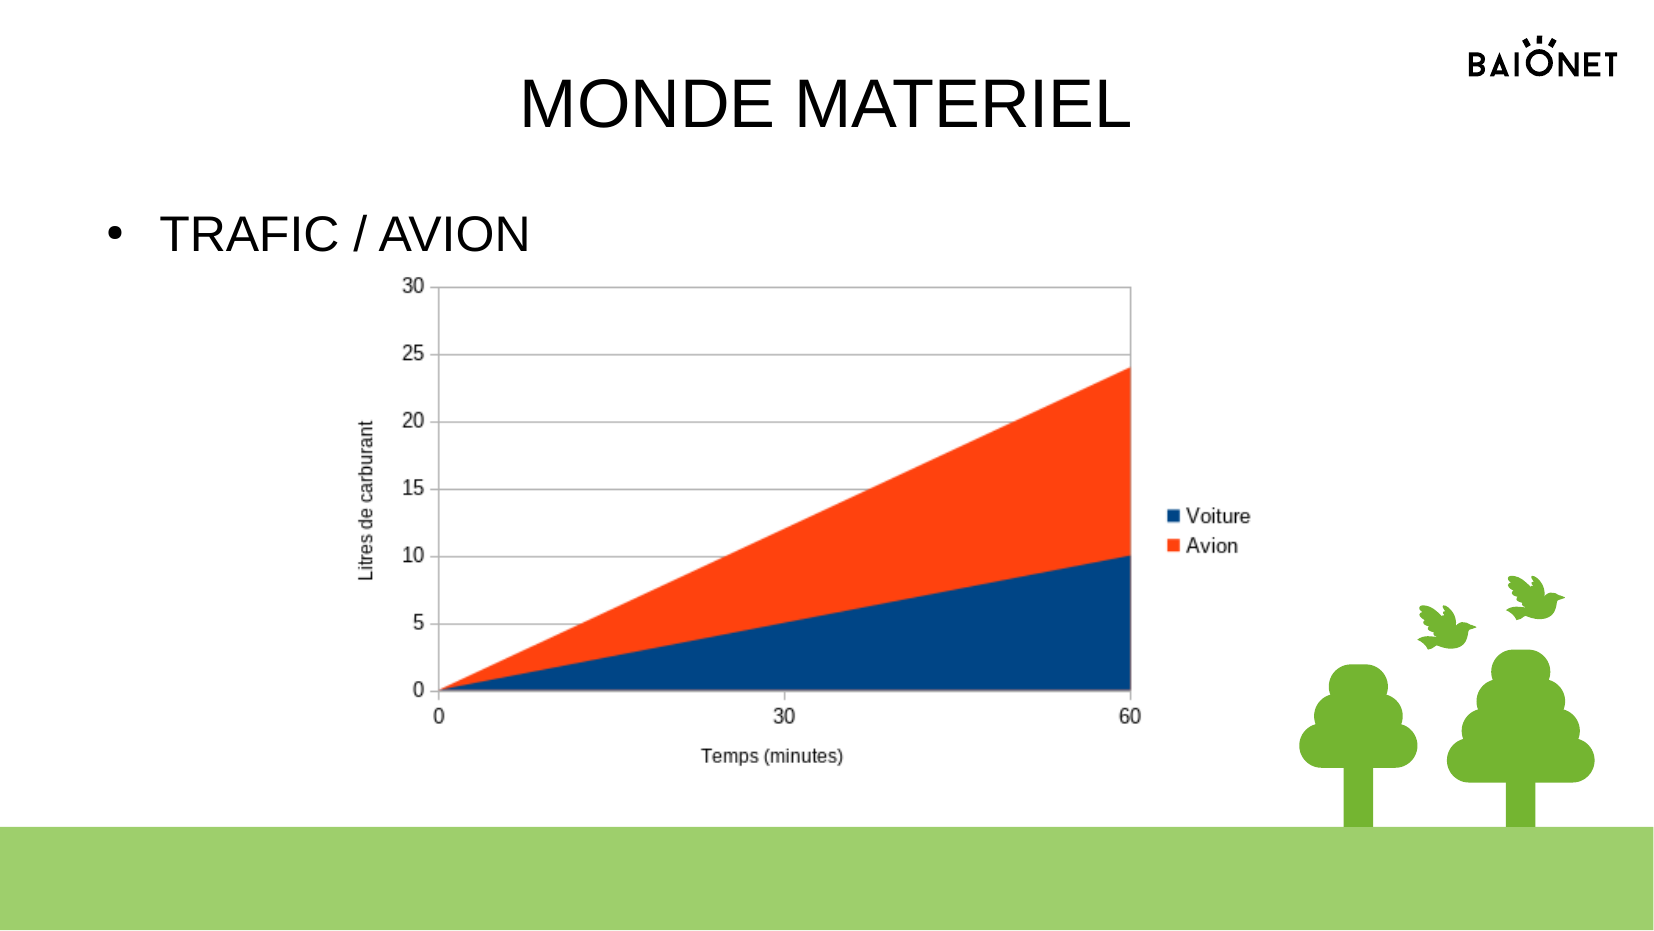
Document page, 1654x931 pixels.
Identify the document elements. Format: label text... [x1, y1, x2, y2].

title MONDE MATERIEL [88, 29, 1565, 178]
picture [1461, 29, 1625, 82]
picture [324, 265, 1271, 799]
list TRAFIC / AVION [88, 206, 1565, 739]
